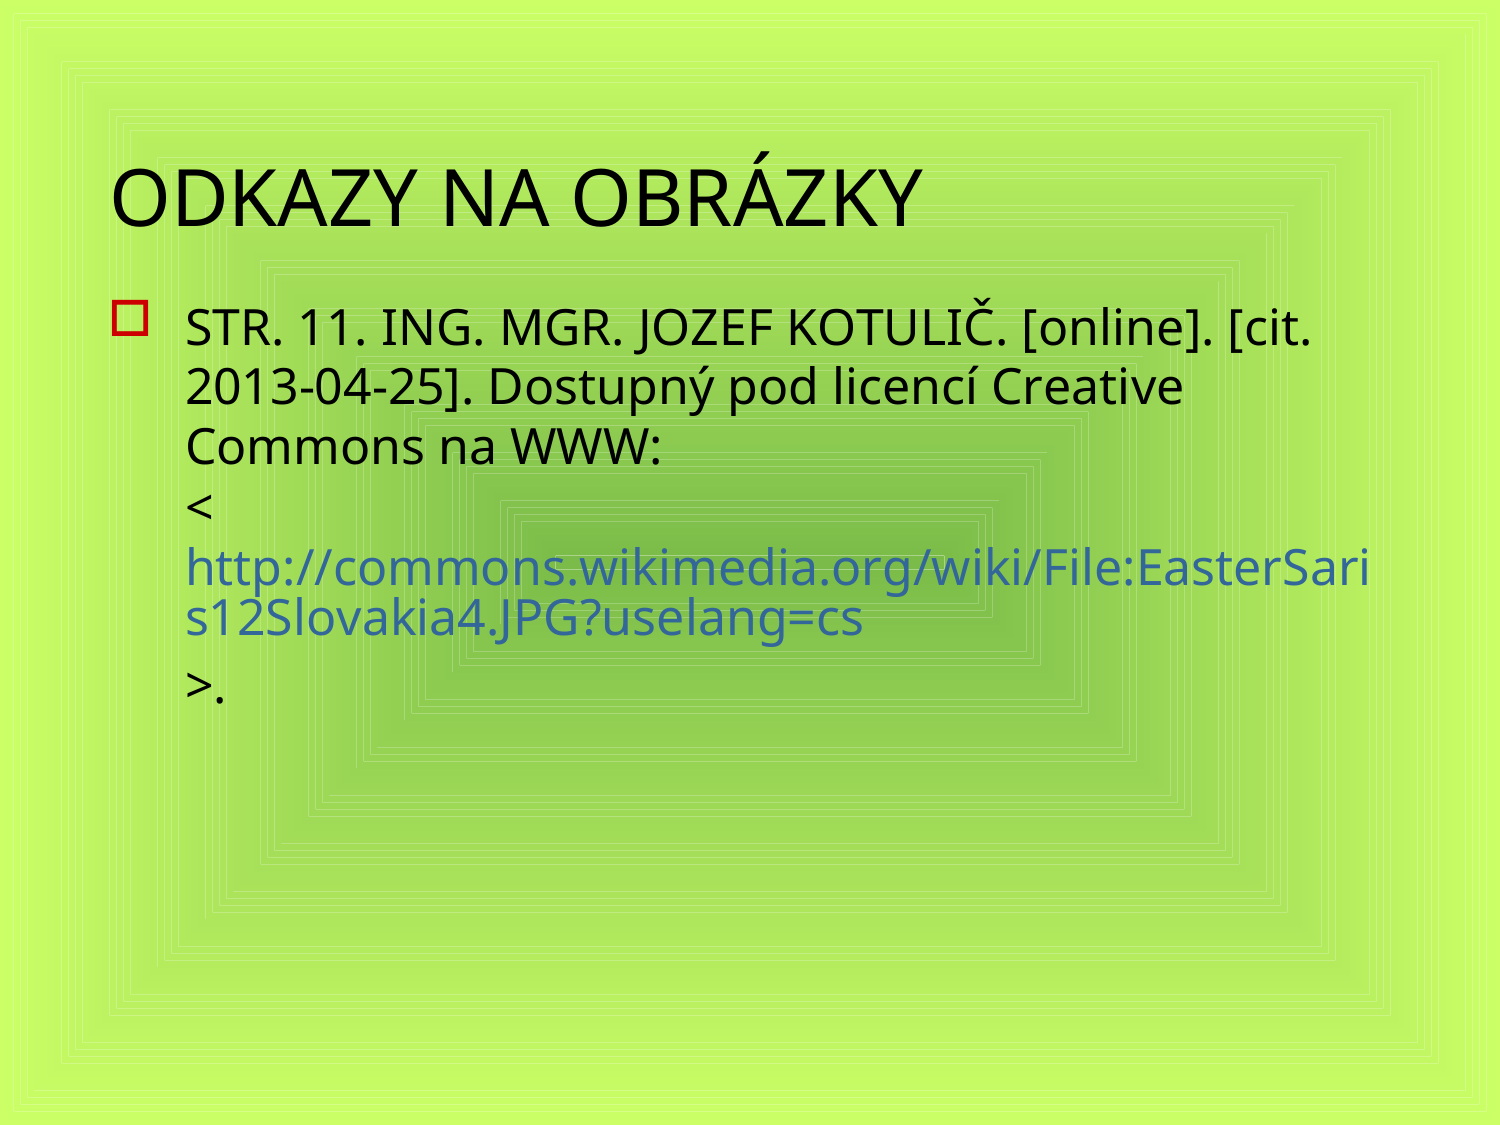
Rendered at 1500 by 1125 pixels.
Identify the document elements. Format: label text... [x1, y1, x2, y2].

title ODKAZY NA OBRÁZKY [94, 49, 1407, 250]
list STR. 11. ING. MGR. JOZEF KOTULIČ. [online]. [cit. 2013-04-25]. Dostupný pod licencí Creative Commons na WWW: <http://commons.wikimedia.org/wiki/File:EasterSaris12Slovakia4.JPG?uselang=cs>. [92, 287, 1406, 988]
